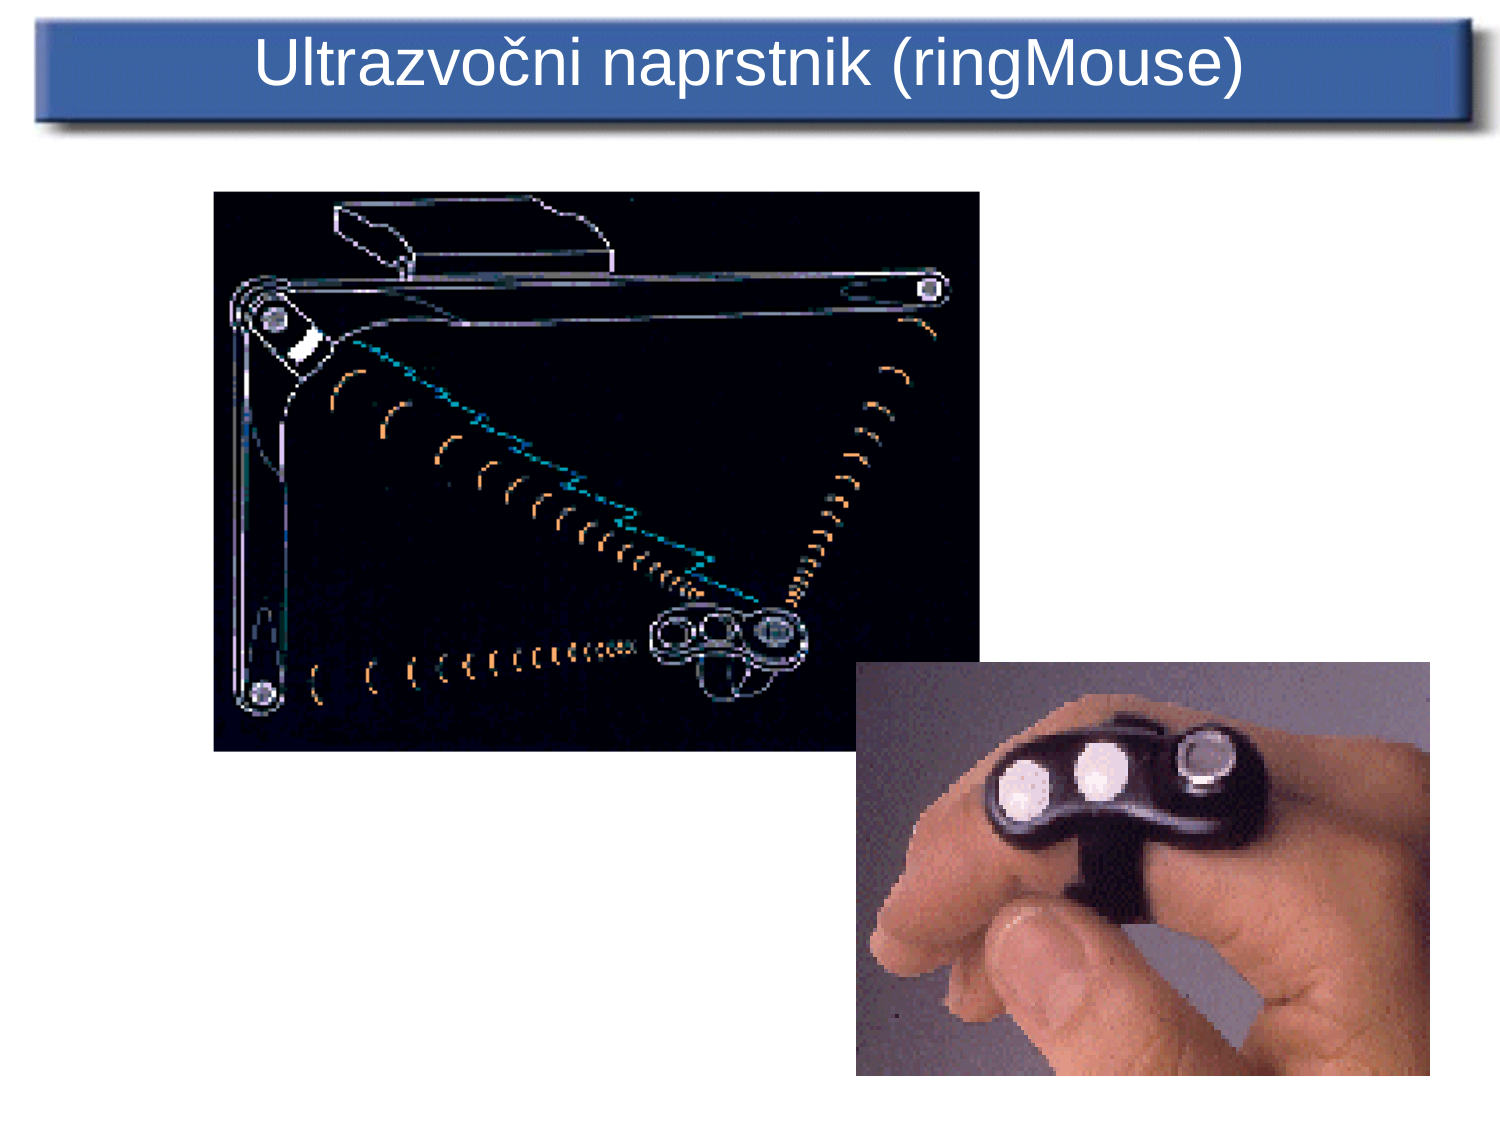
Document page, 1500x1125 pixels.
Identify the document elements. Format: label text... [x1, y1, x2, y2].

title Ultrazvočni naprstnik (ringMouse) [112, 0, 1388, 119]
picture [33, 15, 1500, 142]
picture [206, 184, 1430, 1076]
